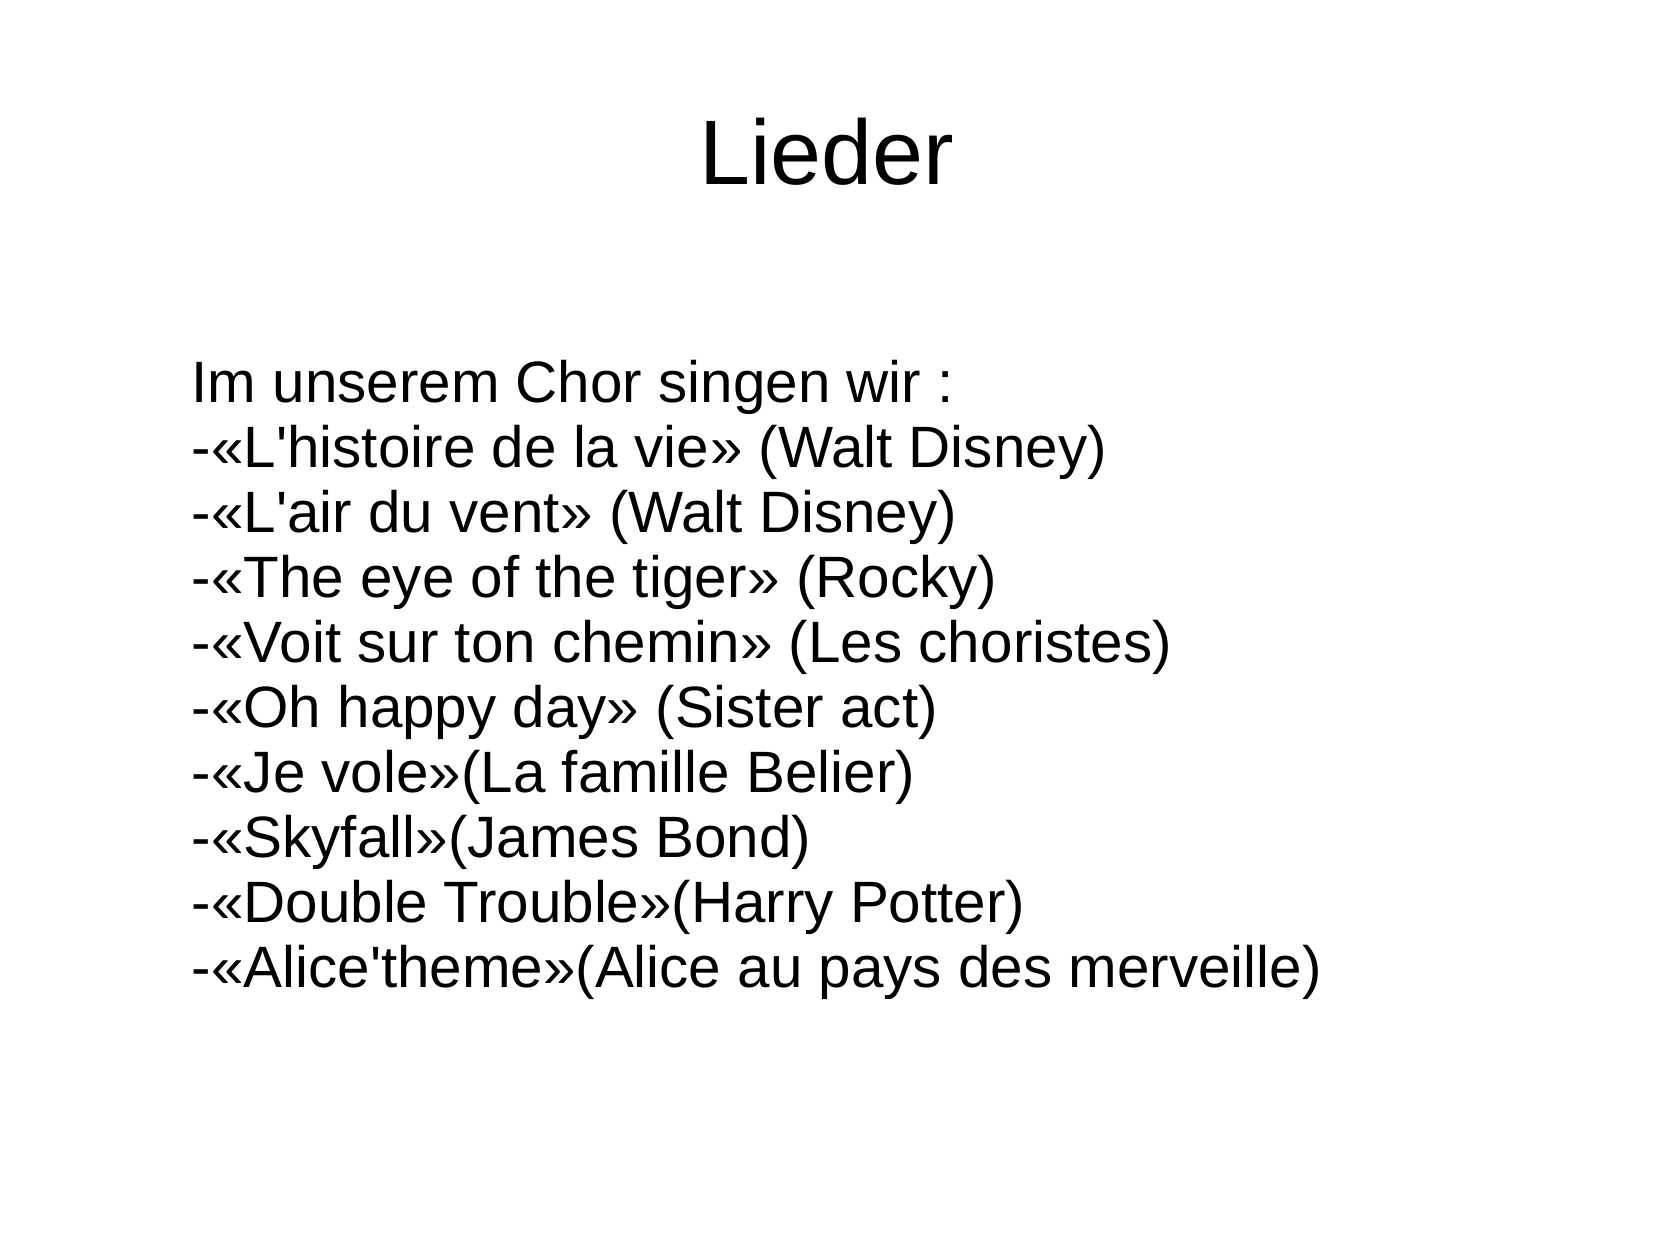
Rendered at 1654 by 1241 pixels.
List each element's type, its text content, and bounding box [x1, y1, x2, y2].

text_box Im unserem Chor singen wir : -«L'histoire de la vie» (Walt Disney) -«L'air du vent» (Walt Disney) -«The eye of the tiger» (Rocky) -«Voit sur ton chemin» (Les choristes) -«Oh happy day» (Sister act) -«Je vole»(La famille Belier) -«Skyfall»(James Bond) -«Double Trouble»(Harry Potter) -«Alice'theme»(Alice au pays des merveille) [177, 342, 1536, 1170]
title Lieder [82, 49, 1571, 257]
